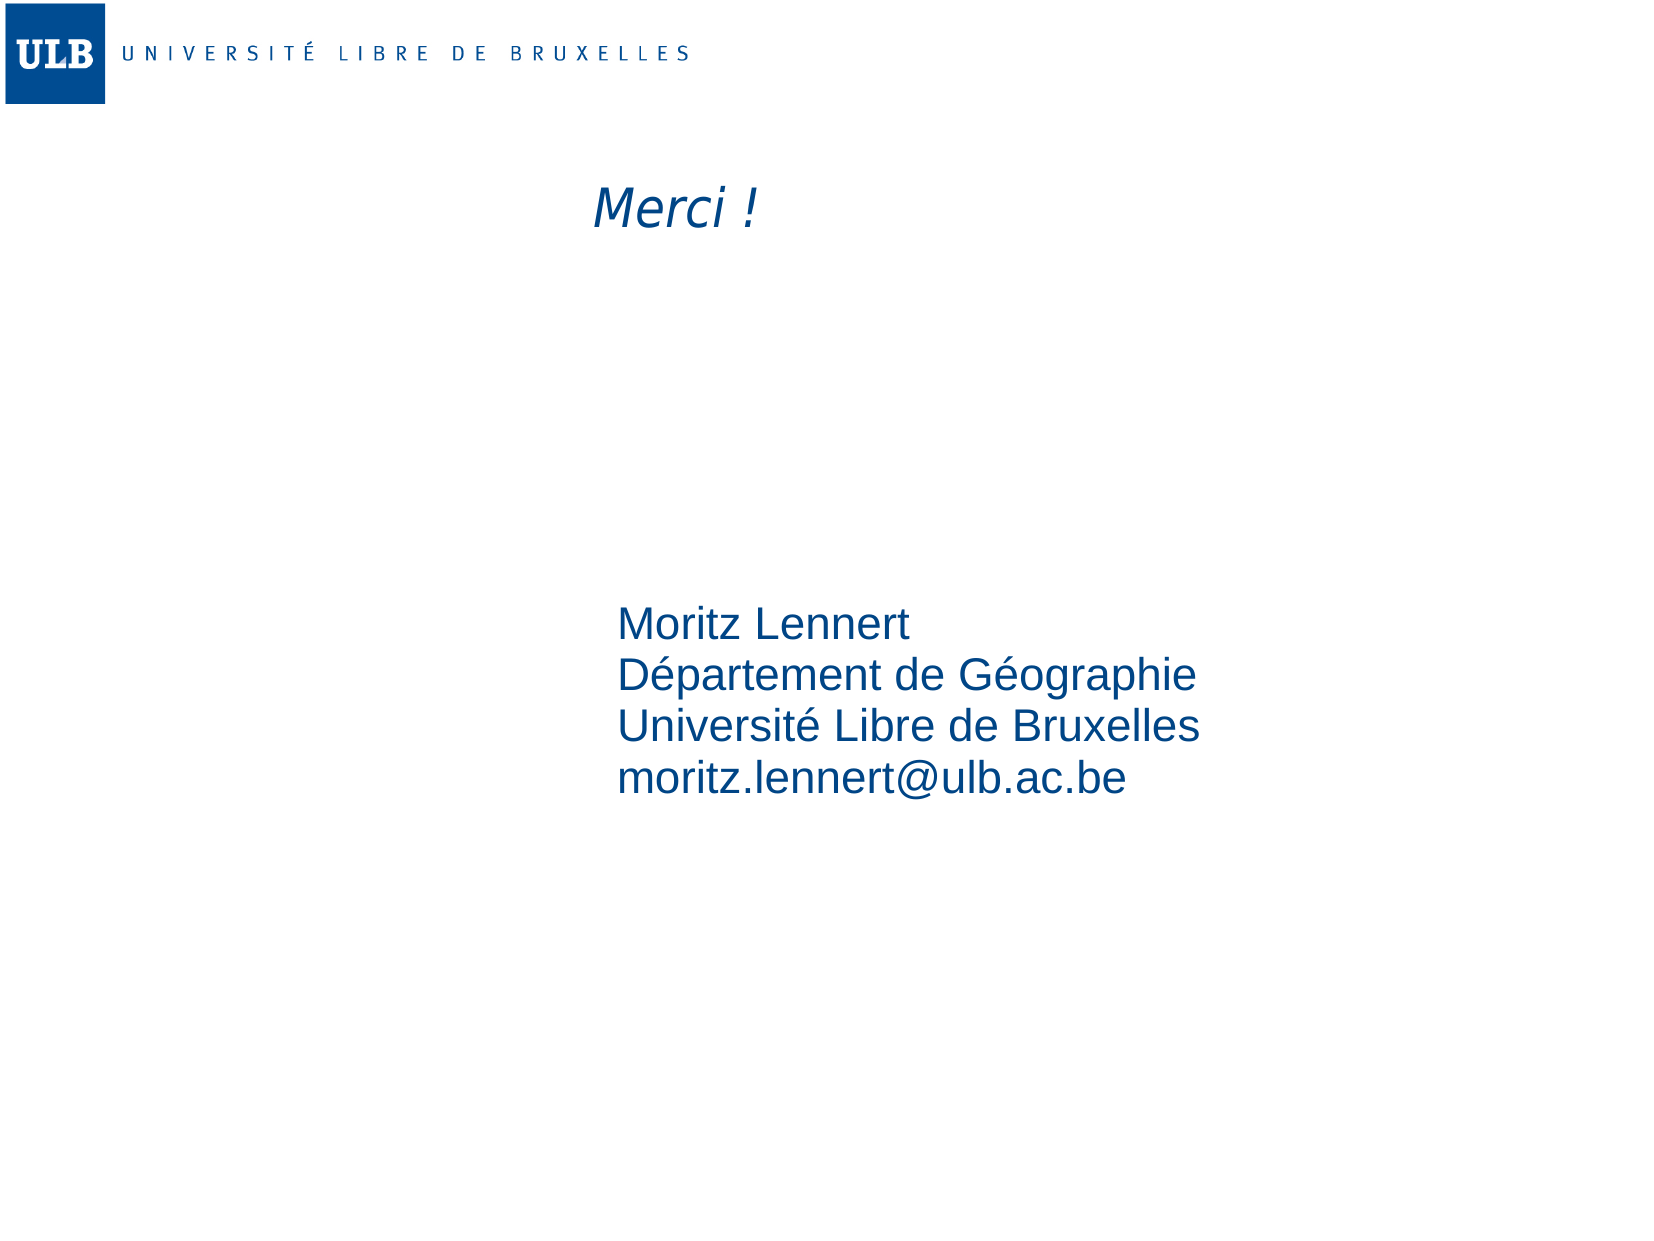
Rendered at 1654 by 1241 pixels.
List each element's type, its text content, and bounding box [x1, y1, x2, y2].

picture [0, 0, 700, 107]
text_box Merci ! [578, 170, 1264, 249]
text_box Moritz Lennert Département de Géographie Université Libre de Bruxelles moritz.lennert@ulb.ac.be [602, 590, 1548, 811]
